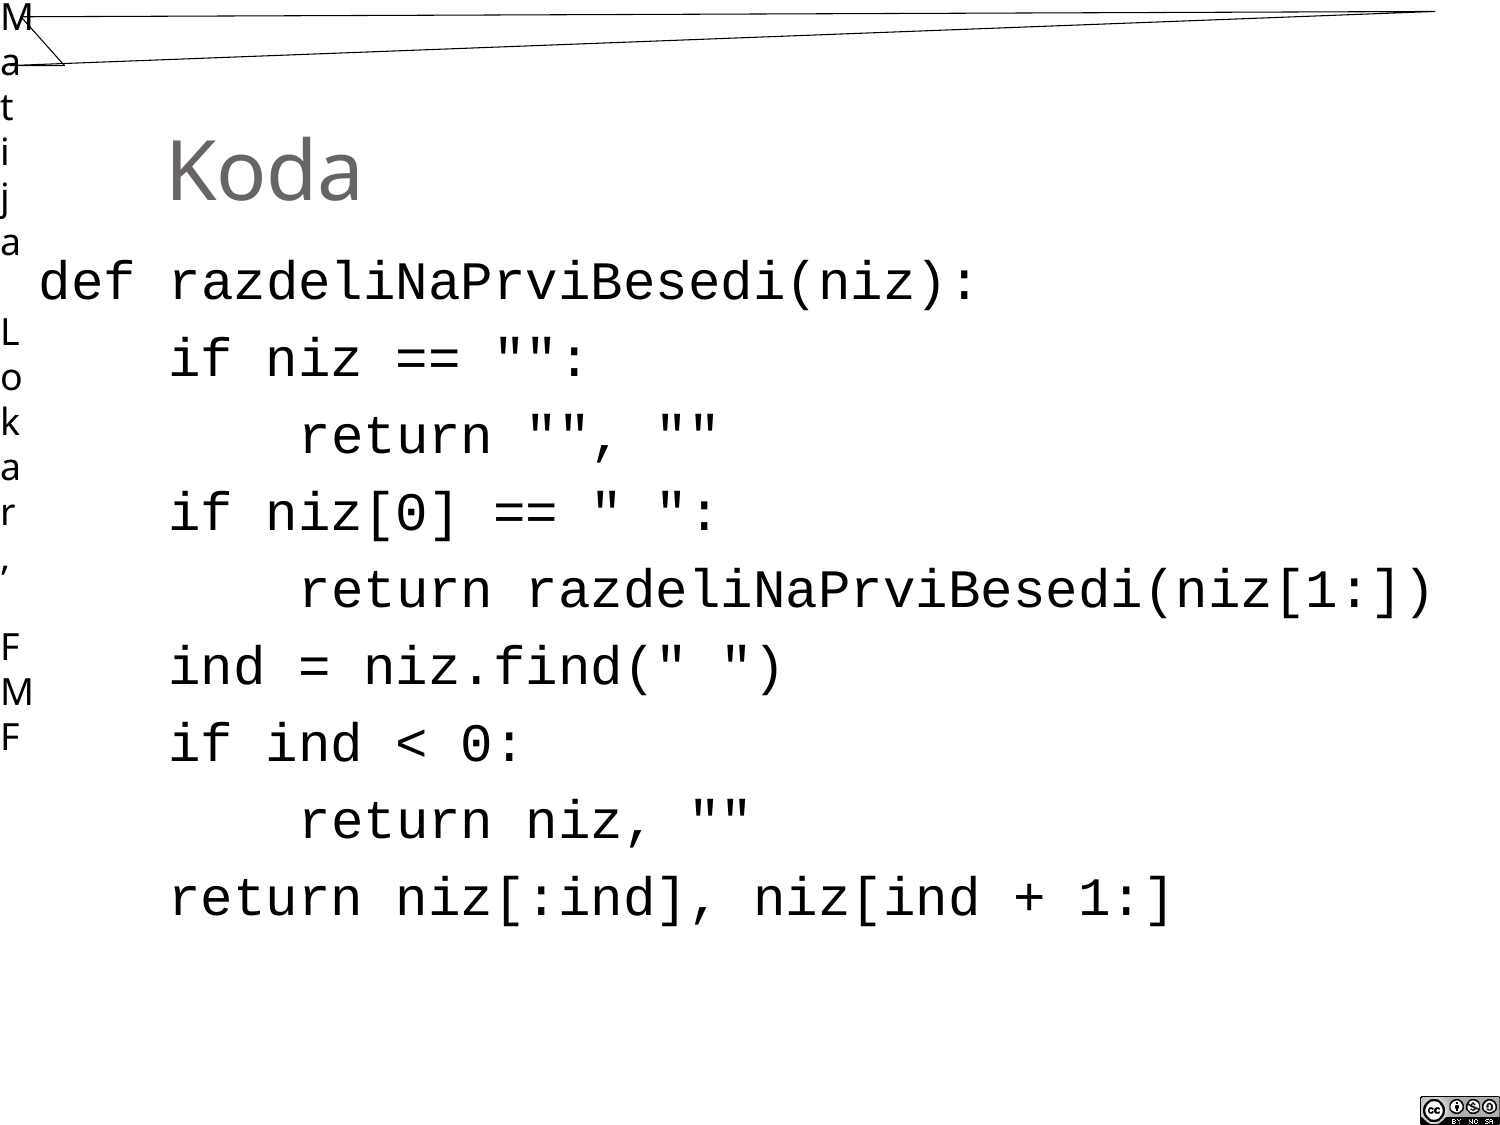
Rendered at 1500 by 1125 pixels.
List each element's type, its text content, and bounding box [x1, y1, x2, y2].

list def razdeliNaPrviBesedi(niz): if niz == "": return "", "" if niz[0] == " ": return razdeliNaPrviBesedi(niz[1:]) ind = niz.find(" ") if ind < 0: return niz, "" return niz[:ind], niz[ind + 1:] [23, 237, 1477, 988]
title Koda [150, 45, 1425, 233]
picture [1420, 1096, 1500, 1125]
